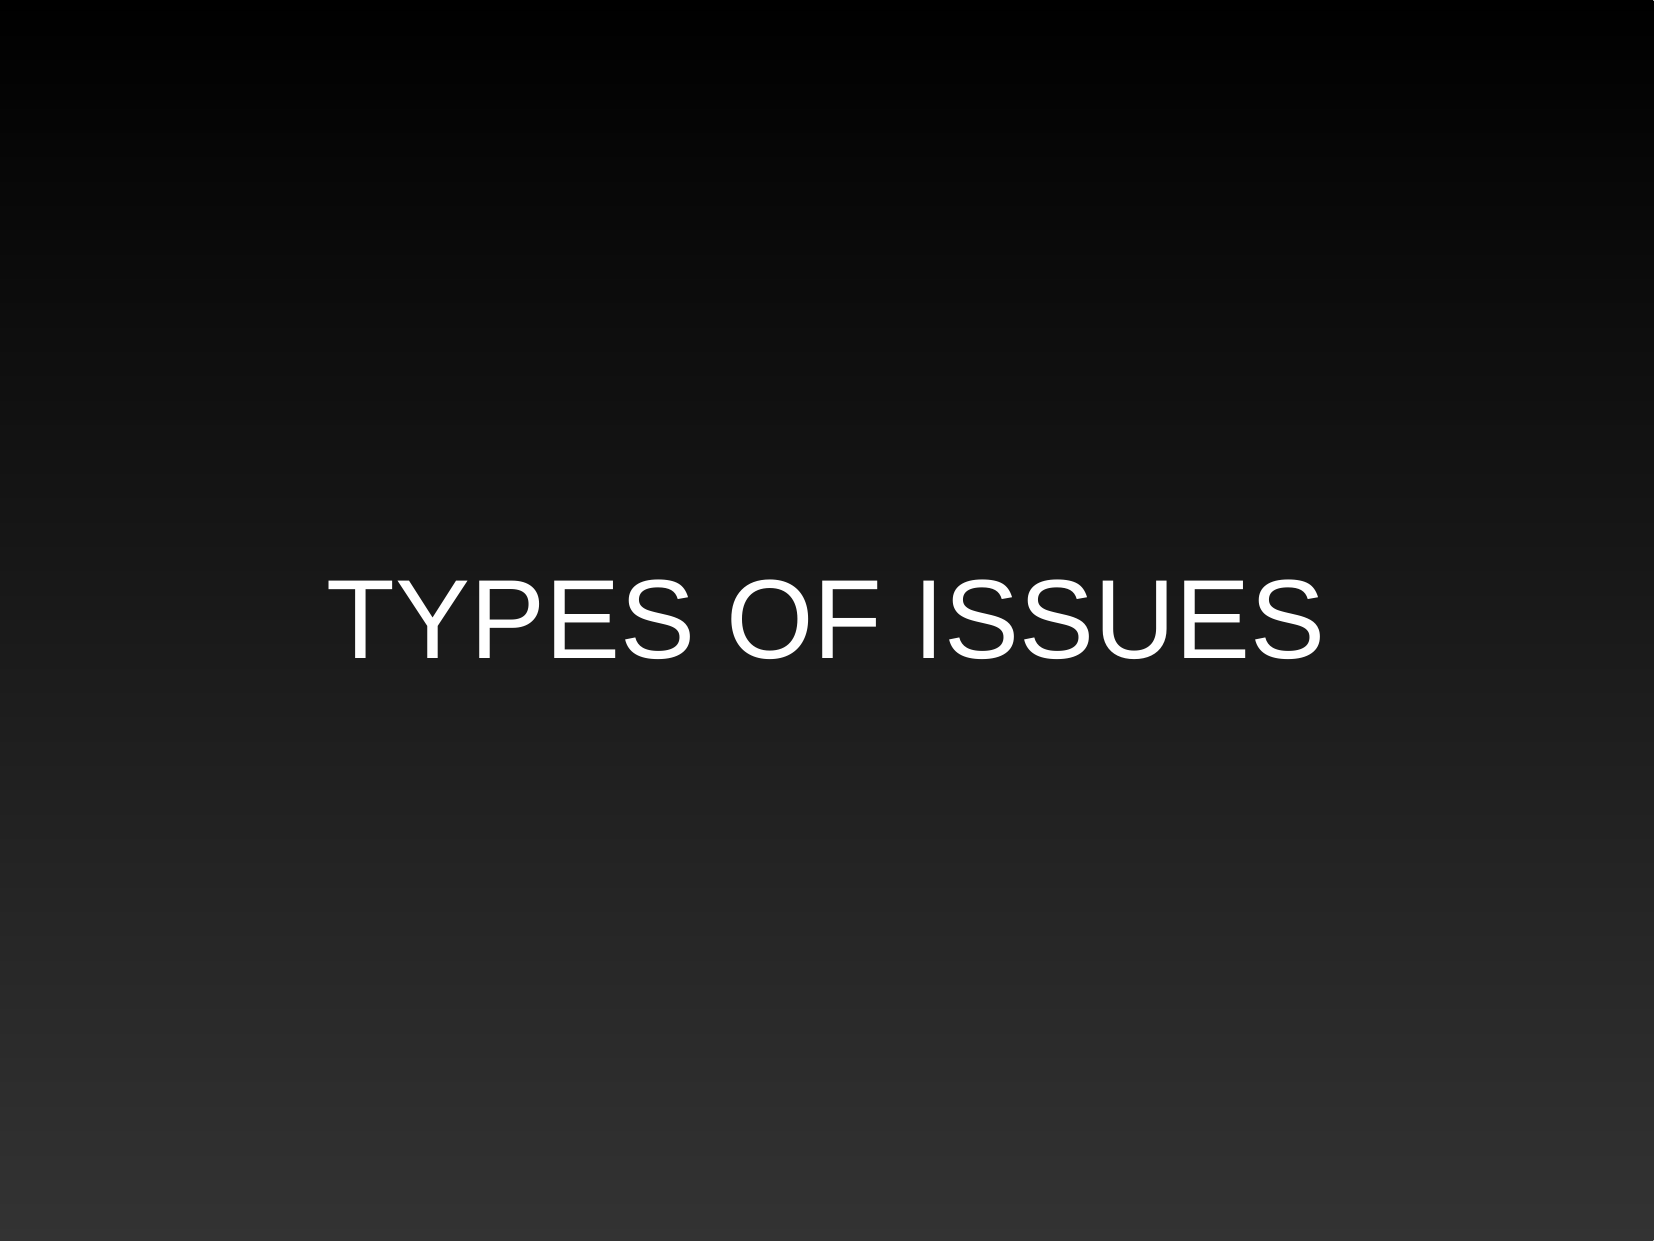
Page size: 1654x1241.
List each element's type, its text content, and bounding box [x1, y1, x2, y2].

text_box TYPES OF ISSUES [311, 549, 1342, 691]
